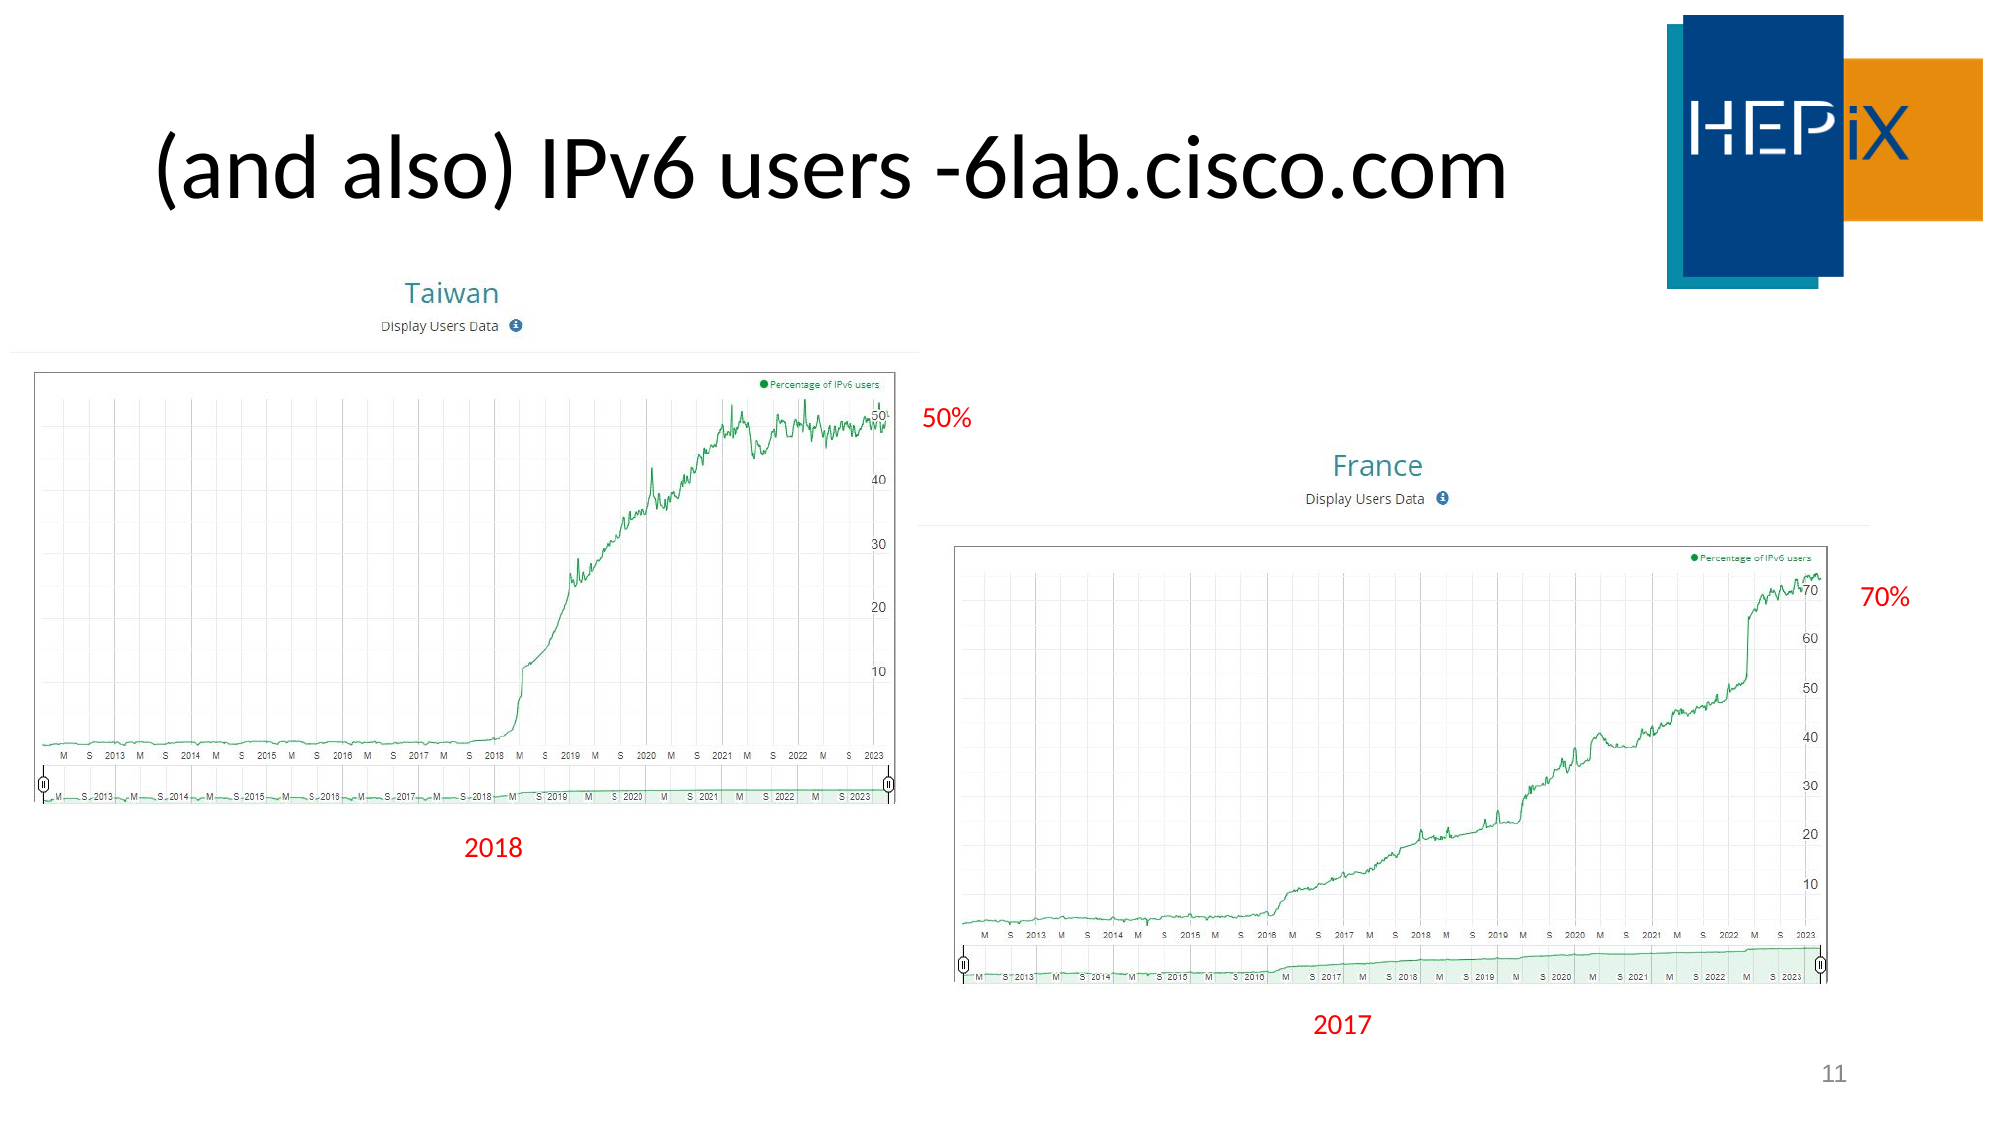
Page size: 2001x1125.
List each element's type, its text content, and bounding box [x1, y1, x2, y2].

slide_number <number> [1412, 1042, 1863, 1103]
picture [1667, 15, 1983, 289]
picture [10, 277, 1870, 1014]
text_box 2017 [1288, 990, 1397, 1056]
text_box 2018 [439, 813, 548, 879]
title (and also) IPv6 users -6lab.cisco.com [137, 59, 1863, 278]
text_box 70% [1845, 562, 1949, 628]
text_box 50% [906, 383, 994, 449]
